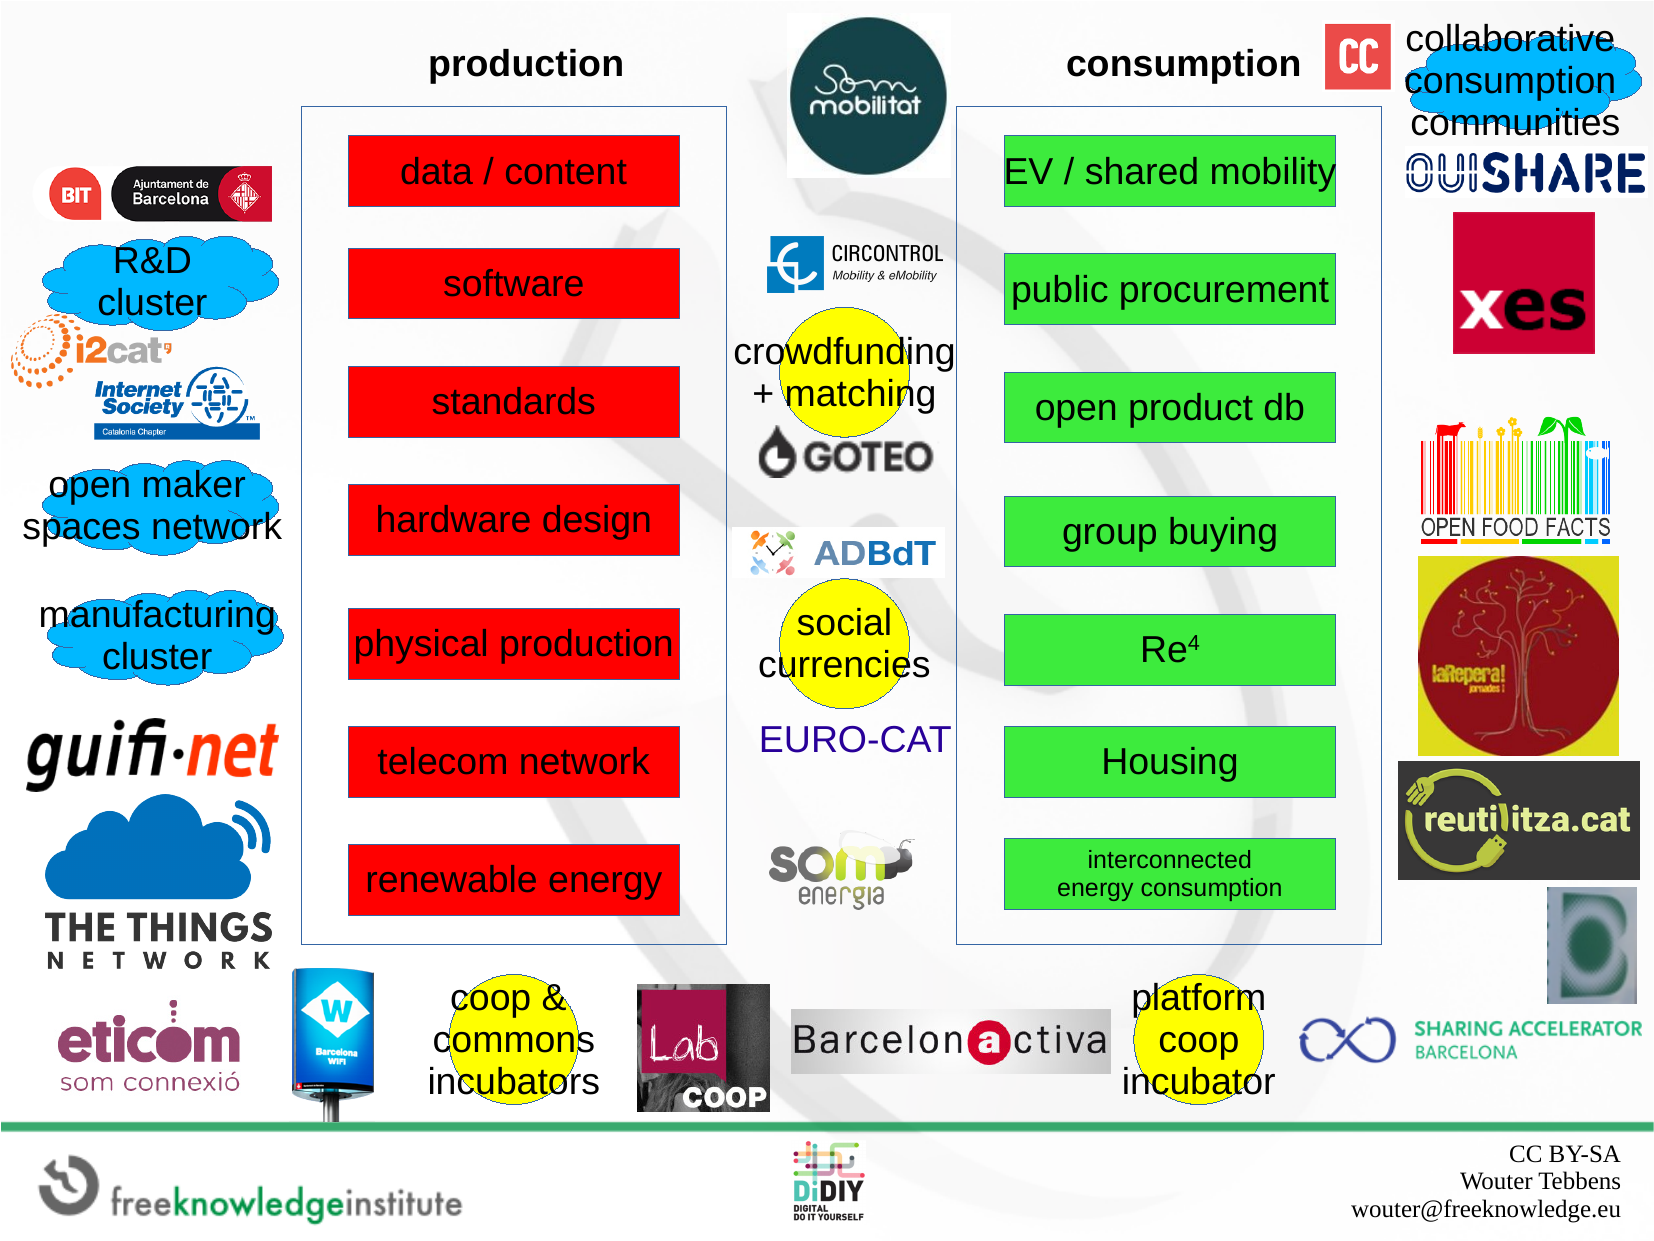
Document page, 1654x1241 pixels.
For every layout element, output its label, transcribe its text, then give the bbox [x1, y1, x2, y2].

text_box manufacturing cluster [47, 590, 284, 686]
text_box crowdfunding + matching [779, 307, 910, 425]
text_box platform coop incubator [1133, 974, 1264, 1105]
text_box collaborative consumption communities [1405, 35, 1642, 130]
text_box Re4 [1004, 614, 1336, 686]
text_box social currencies [779, 578, 910, 709]
text_box Housing [1004, 726, 1336, 798]
text_box renewable energy [348, 844, 680, 916]
text_box open product db [1004, 372, 1336, 443]
text_box standards [348, 366, 680, 438]
text_box physical production [348, 608, 680, 680]
text_box EURO-CAT [744, 710, 967, 768]
text_box consumption [1051, 34, 1317, 92]
text_box group buying [1004, 496, 1336, 567]
text_box open maker spaces network [42, 460, 279, 556]
text_box R&D cluster [42, 236, 279, 329]
text_box hardware design [348, 484, 680, 556]
text_box public procurement [1004, 253, 1336, 325]
text_box data / content [348, 135, 680, 207]
text_box software [348, 248, 680, 319]
text_box coop & commons incubators [448, 974, 579, 1105]
text_box production [413, 35, 640, 93]
text_box interconnected energy consumption [1004, 838, 1336, 910]
text_box telecom network [348, 726, 680, 798]
text_box EV / shared mobility [1004, 135, 1336, 207]
picture [1, 1, 1654, 1241]
